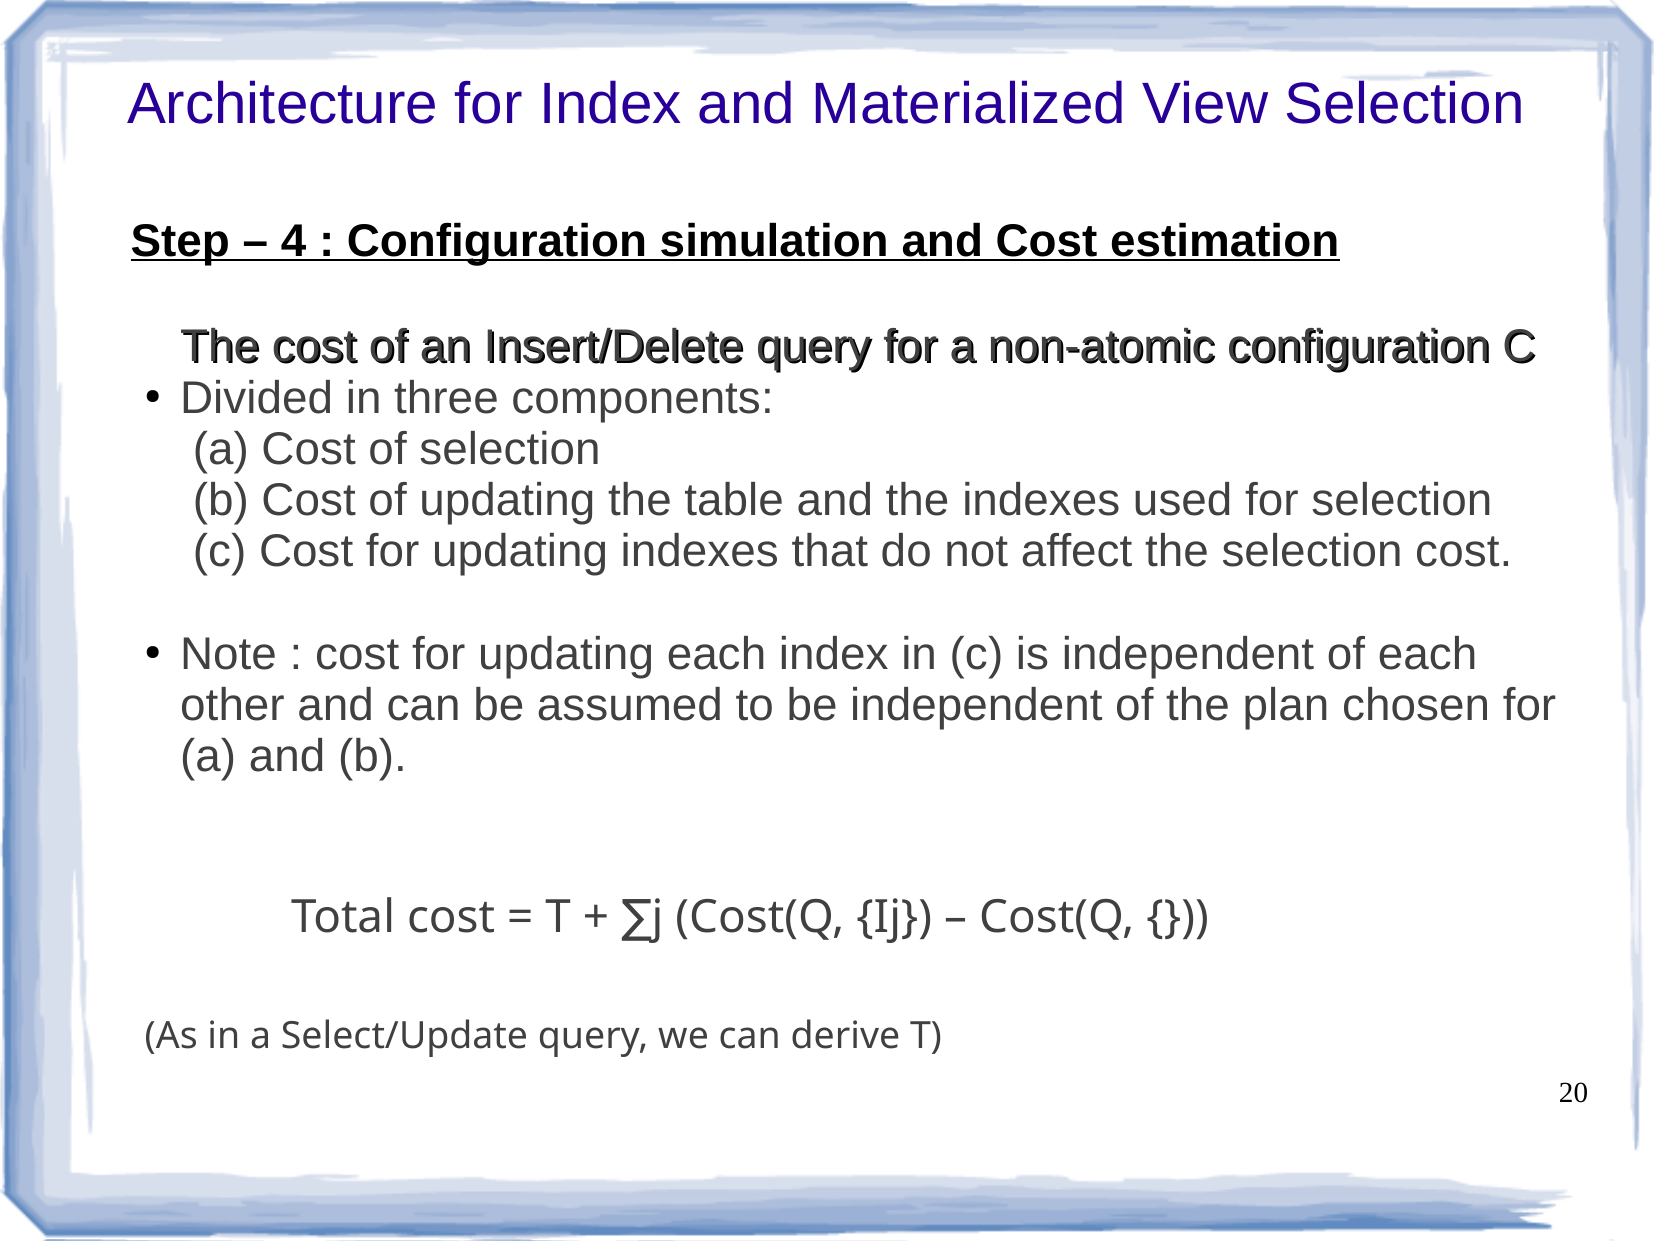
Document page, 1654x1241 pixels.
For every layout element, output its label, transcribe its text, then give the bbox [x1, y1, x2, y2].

text_box The cost of an Insert/Delete query for a non-atomic configuration C Divided in three components: (a) Cost of selection (b) Cost of updating the table and the indexes used for selection (c) Cost for updating indexes that do not affect the selection cost. Note : cost for updating each index in (c) is independent of each other and can be assumed to be independent of the plan chosen for (a) and (b). Total cost = T + ∑j (Cost(Q, {Ij}) – Cost(Q, {})) (As in a Select/Update query, we can derive T) [129, 312, 1595, 1241]
picture [0, 0, 129, 1241]
picture [1356, 0, 1654, 1241]
text_box Step – 4 : Configuration simulation and Cost estimation [115, 207, 1356, 367]
title Architecture for Index and Materialized View Selection [82, 0, 1571, 208]
